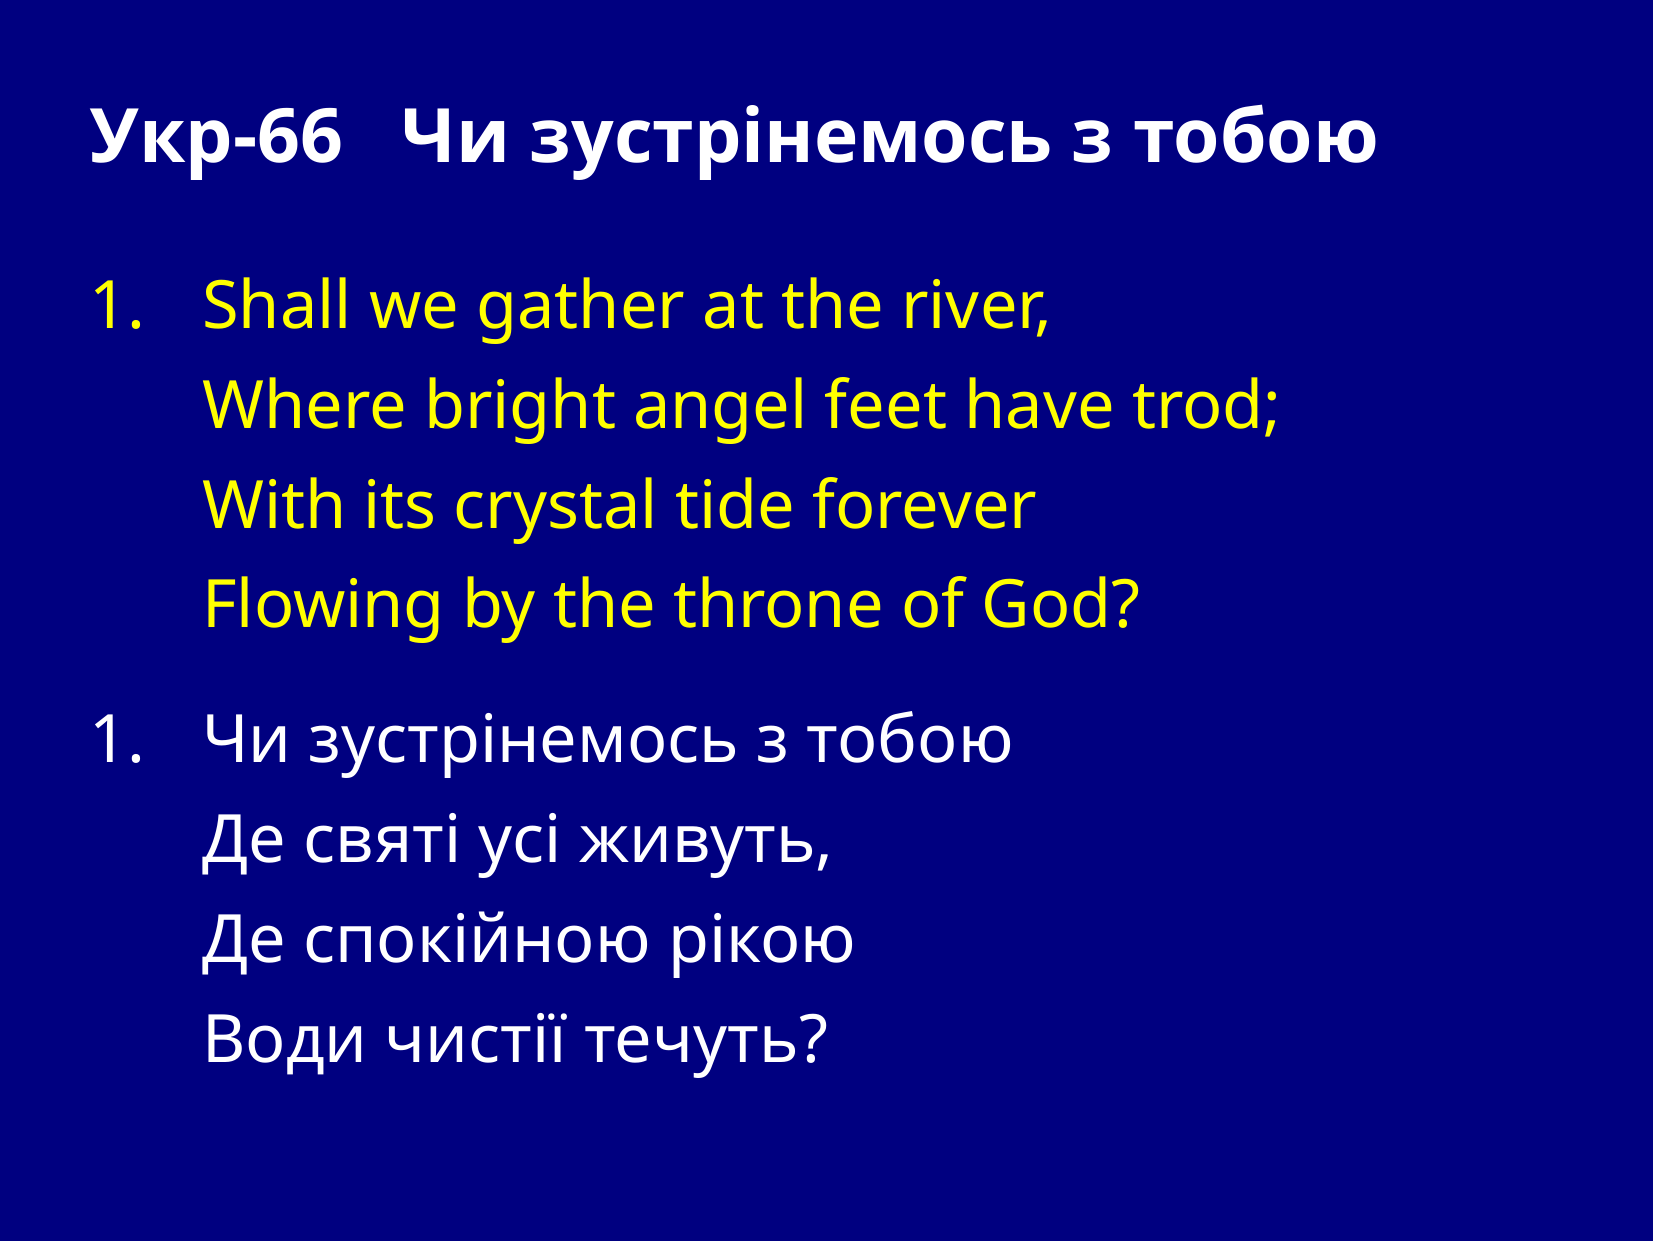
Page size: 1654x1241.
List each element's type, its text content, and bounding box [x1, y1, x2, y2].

text_box 1. Shall we gather at the river, Where bright angel feet have trod; With its crystal tide forever Flowing by the throne of God? [75, 188, 1576, 638]
text_box Укр-66 Чи зустрінемось з тобою [75, 75, 1576, 188]
text_box 1. Чи зустрінемось з тобою Де святі усі живуть, Де спокійною рікою Води чистії течуть? [75, 675, 1576, 1163]
